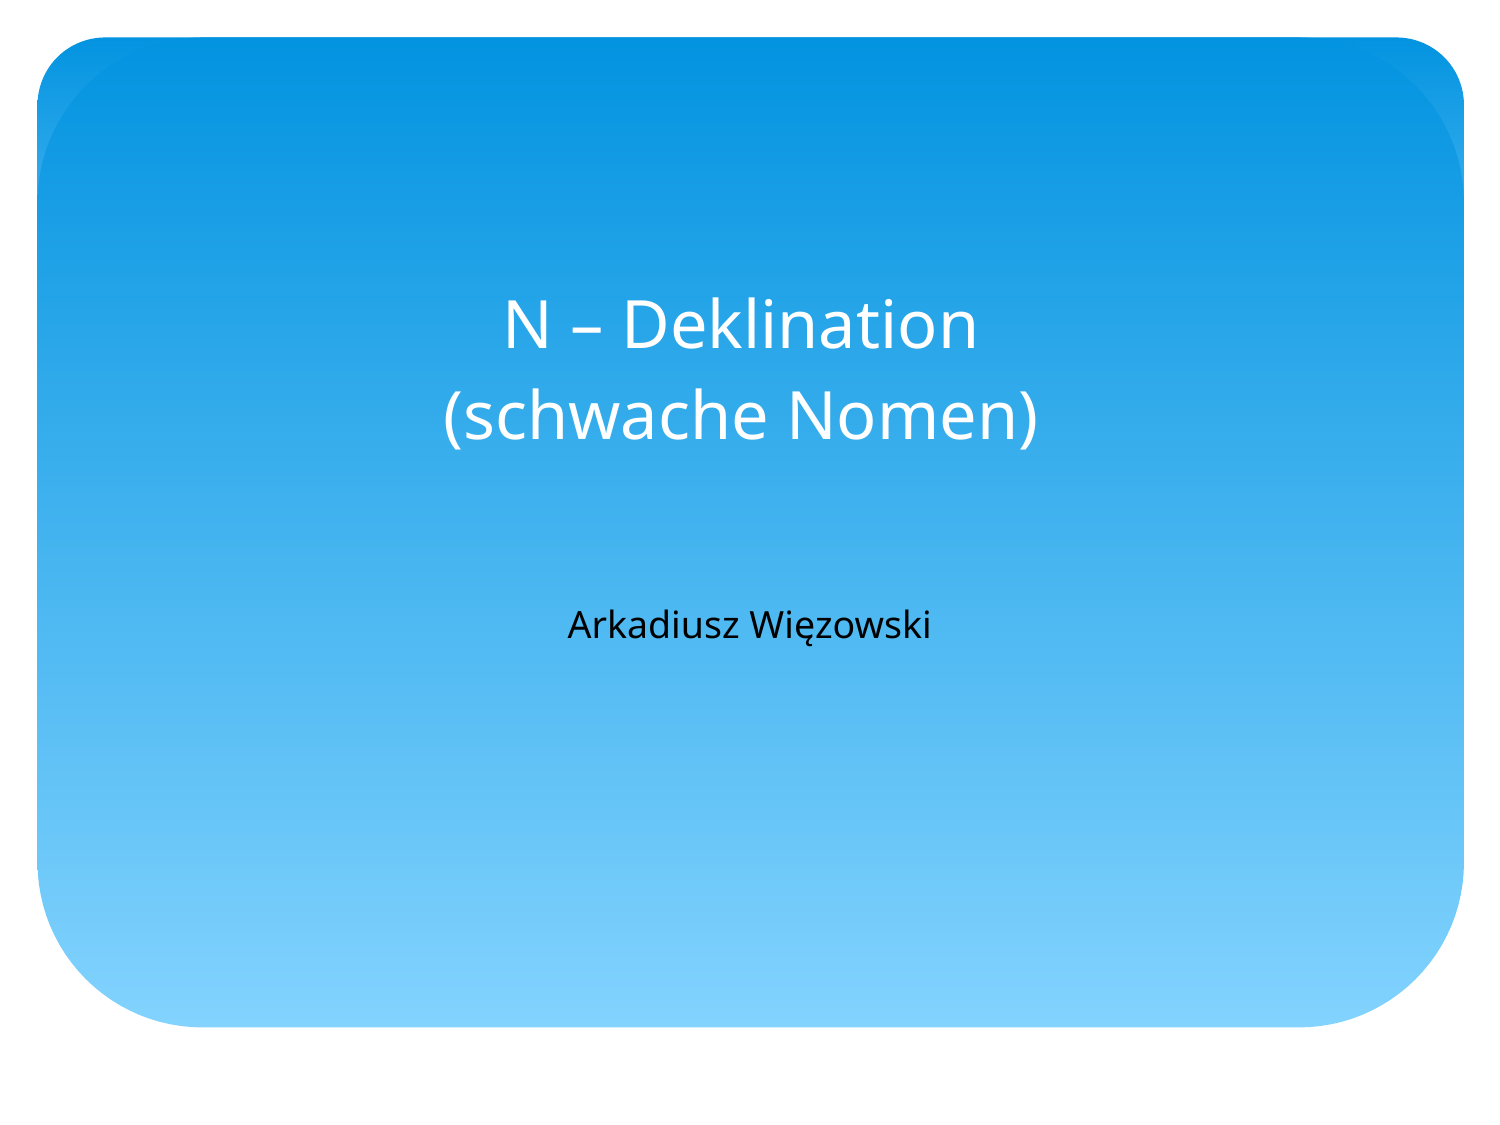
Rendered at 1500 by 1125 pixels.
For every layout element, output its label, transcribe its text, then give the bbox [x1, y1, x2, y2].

title N – Deklination (schwache Nomen) [112, 262, 1388, 555]
text_box Arkadiusz Więzowski [224, 583, 1275, 825]
